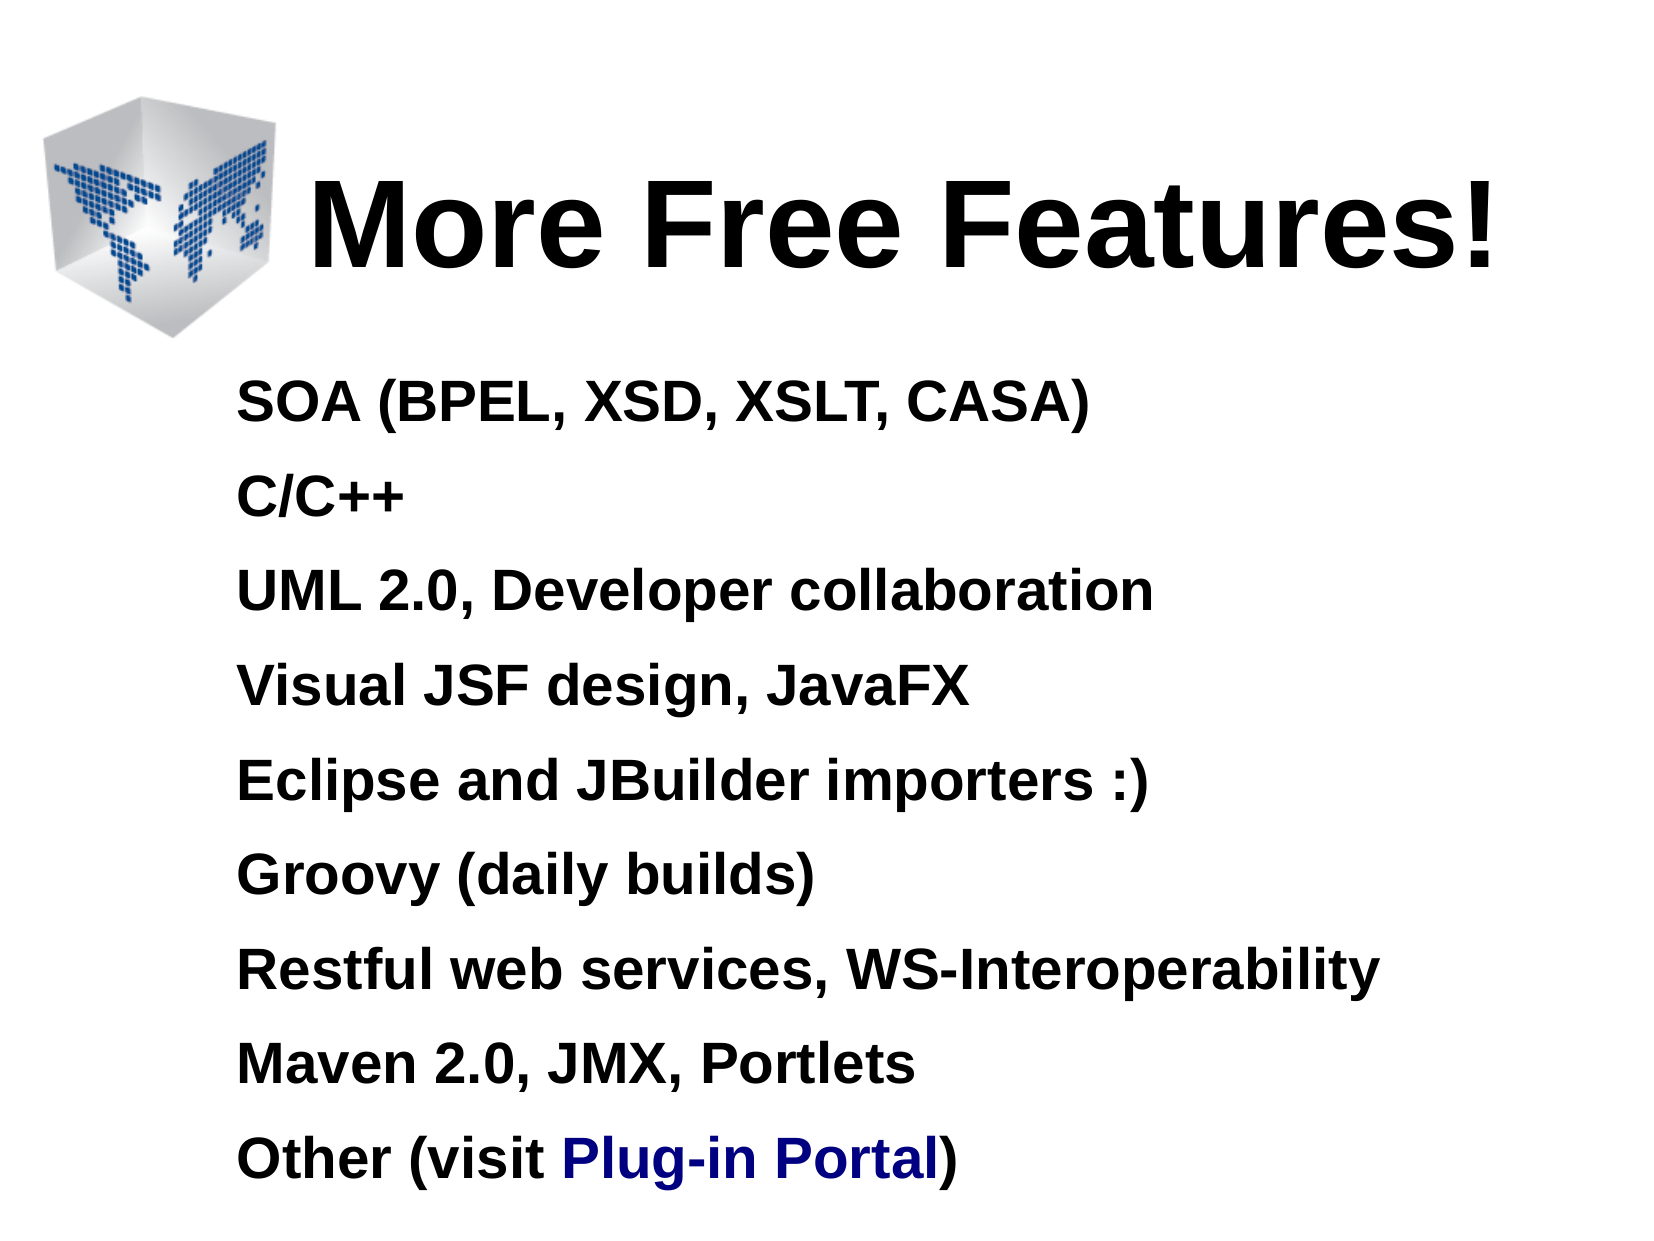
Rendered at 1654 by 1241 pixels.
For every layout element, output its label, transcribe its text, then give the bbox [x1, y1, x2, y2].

picture [11, 84, 284, 349]
list SOA (BPEL, XSD, XSLT, CASA) C/C++ UML 2.0, Developer collaboration Visual JSF design, JavaFX Eclipse and JBuilder importers :) Groovy (daily builds) Restful web services, WS-Interoperability Maven 2.0, JMX, Portlets Other (visit Plug-in Portal) [219, 369, 1565, 1204]
title More Free Features! [307, 127, 1576, 320]
